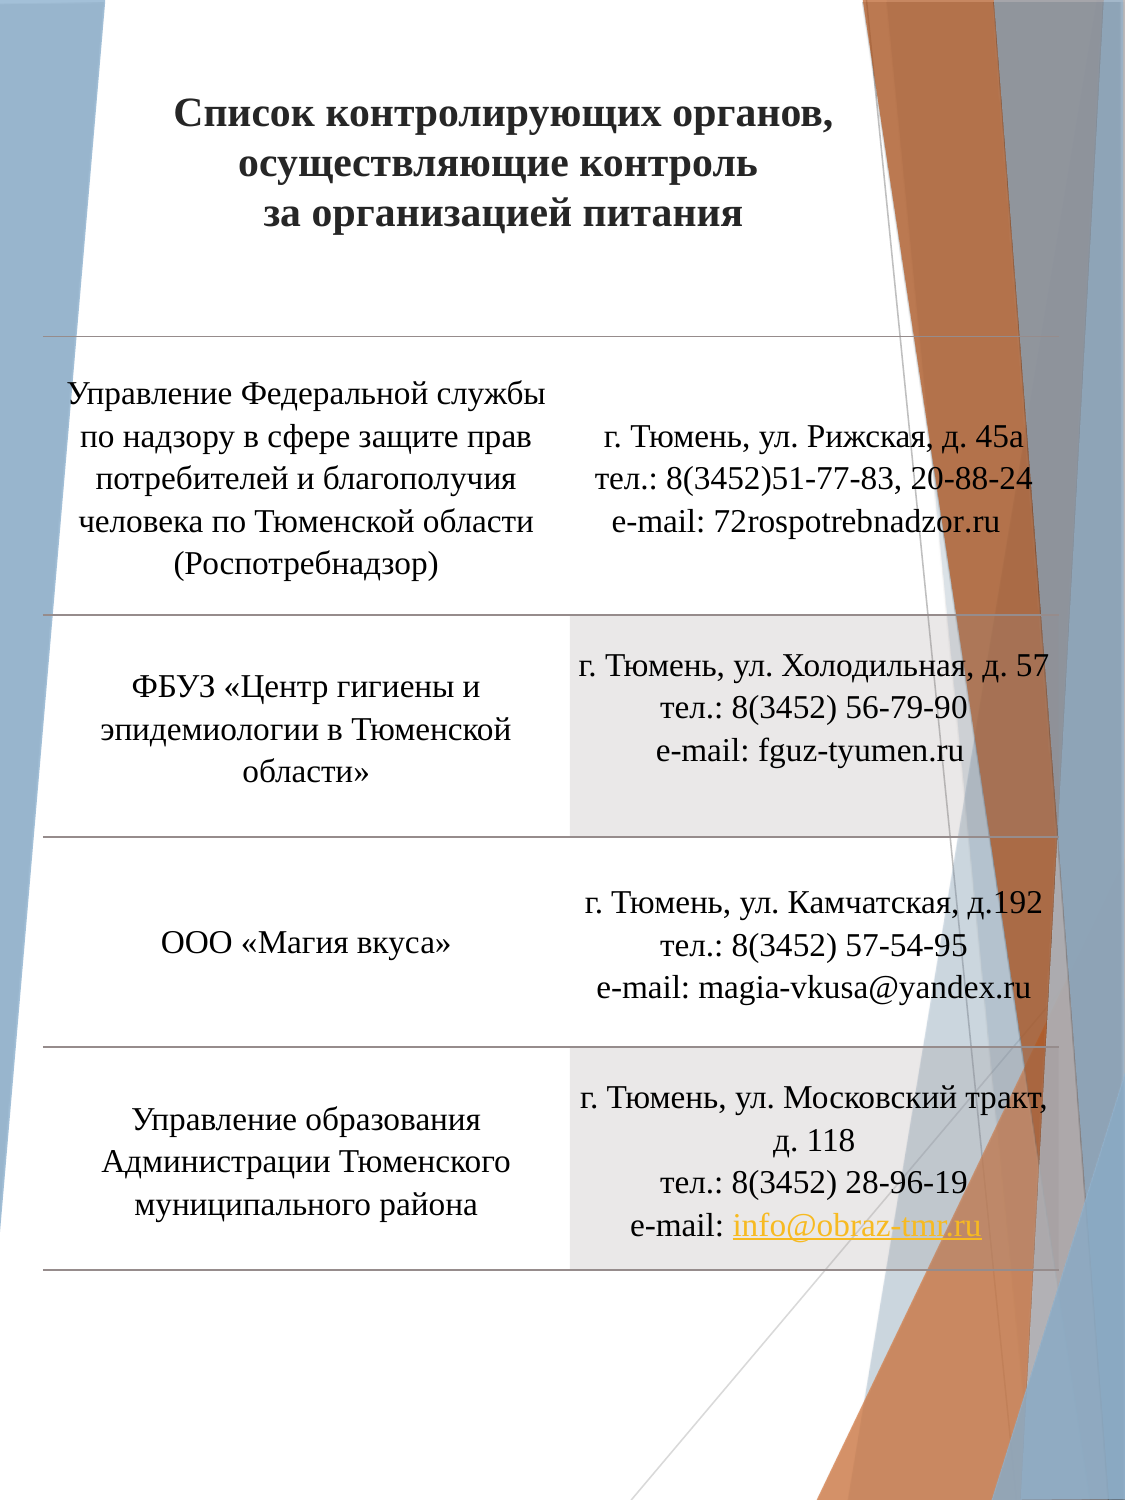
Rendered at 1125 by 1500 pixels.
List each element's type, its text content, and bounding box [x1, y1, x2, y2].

table_cell Управление образования Администрации Тюменского муниципального района [43, 1048, 570, 1269]
table_cell г. Тюмень, ул. Московский тракт, д. 118 тел.: 8(3452) 28-96-19 е-mail: info@obraz-tmr.ru [570, 1048, 1059, 1269]
table_cell г. Тюмень, ул. Холодильная, д. 57 тел.: 8(3452) 56-79-90 е-mail: fguz-tyumen.ru [570, 616, 1059, 836]
table_header г. Тюмень, ул. Рижская, д. 45а тел.: 8(3452)51-77-83, 20-88-24 е-mail: 72rospotrebnadzor.ru [570, 337, 1059, 614]
table_cell г. Тюмень, ул. Камчатская, д.192 тел.: 8(3452) 57-54-95 е-mail: magia-vkusa@yandex.ru [570, 838, 1059, 1046]
table_header Управление Федеральной службы по надзору в сфере защите прав потребителей и благополучия человека по Тюменской области (Роспотребнадзор) [43, 337, 570, 614]
table_cell ООО «Магия вкуса» [43, 838, 570, 1046]
table_cell ФБУЗ «Центр гигиены и эпидемиологии в Тюменской области» [43, 616, 570, 836]
text_box Список контролирующих органов, осуществляющие контроль за организацией питания [30, 53, 976, 242]
